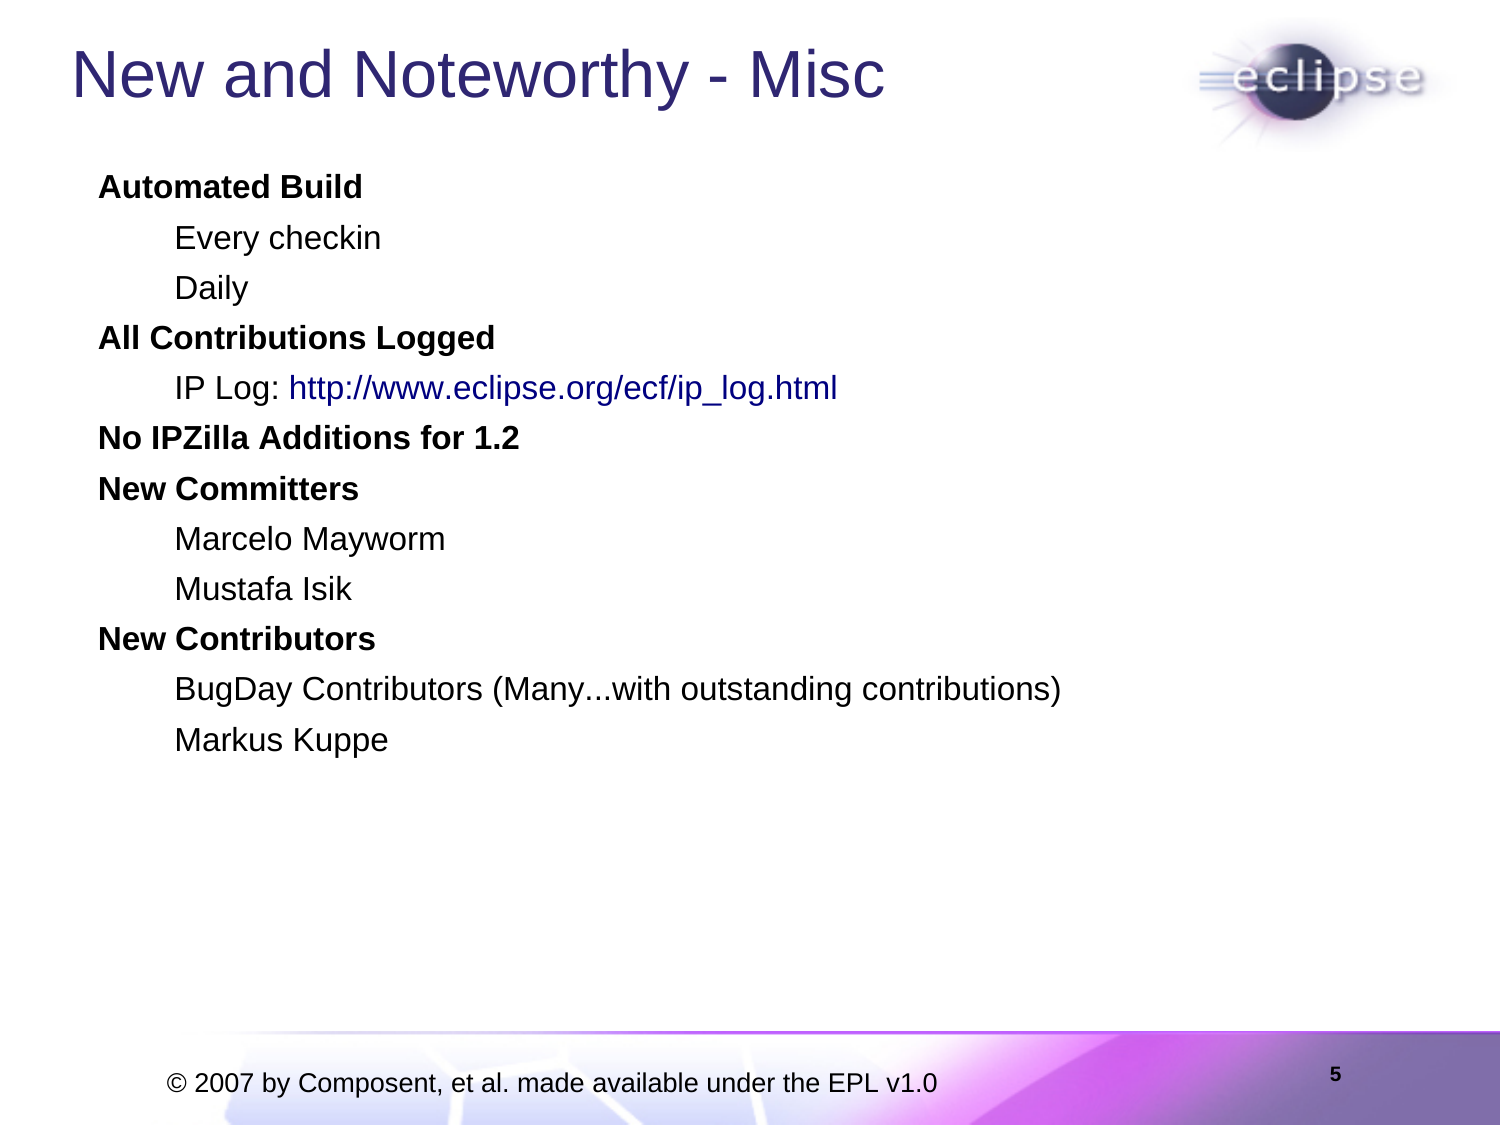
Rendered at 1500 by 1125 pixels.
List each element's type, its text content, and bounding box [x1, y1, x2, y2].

title New and Noteworthy - Misc [56, 40, 1386, 131]
list Automated Build Every checkin Daily All Contributions Logged IP Log: http://www.eclipse.org/ecf/ip_log.html No IPZilla Additions for 1.2 New Committers Marcelo Mayworm Mustafa Isik New Contributors BugDay Contributors (Many...with outstanding contributions) Markus Kuppe [97, 170, 1388, 1053]
picture [92, 1031, 1500, 1125]
picture [1164, 17, 1465, 152]
